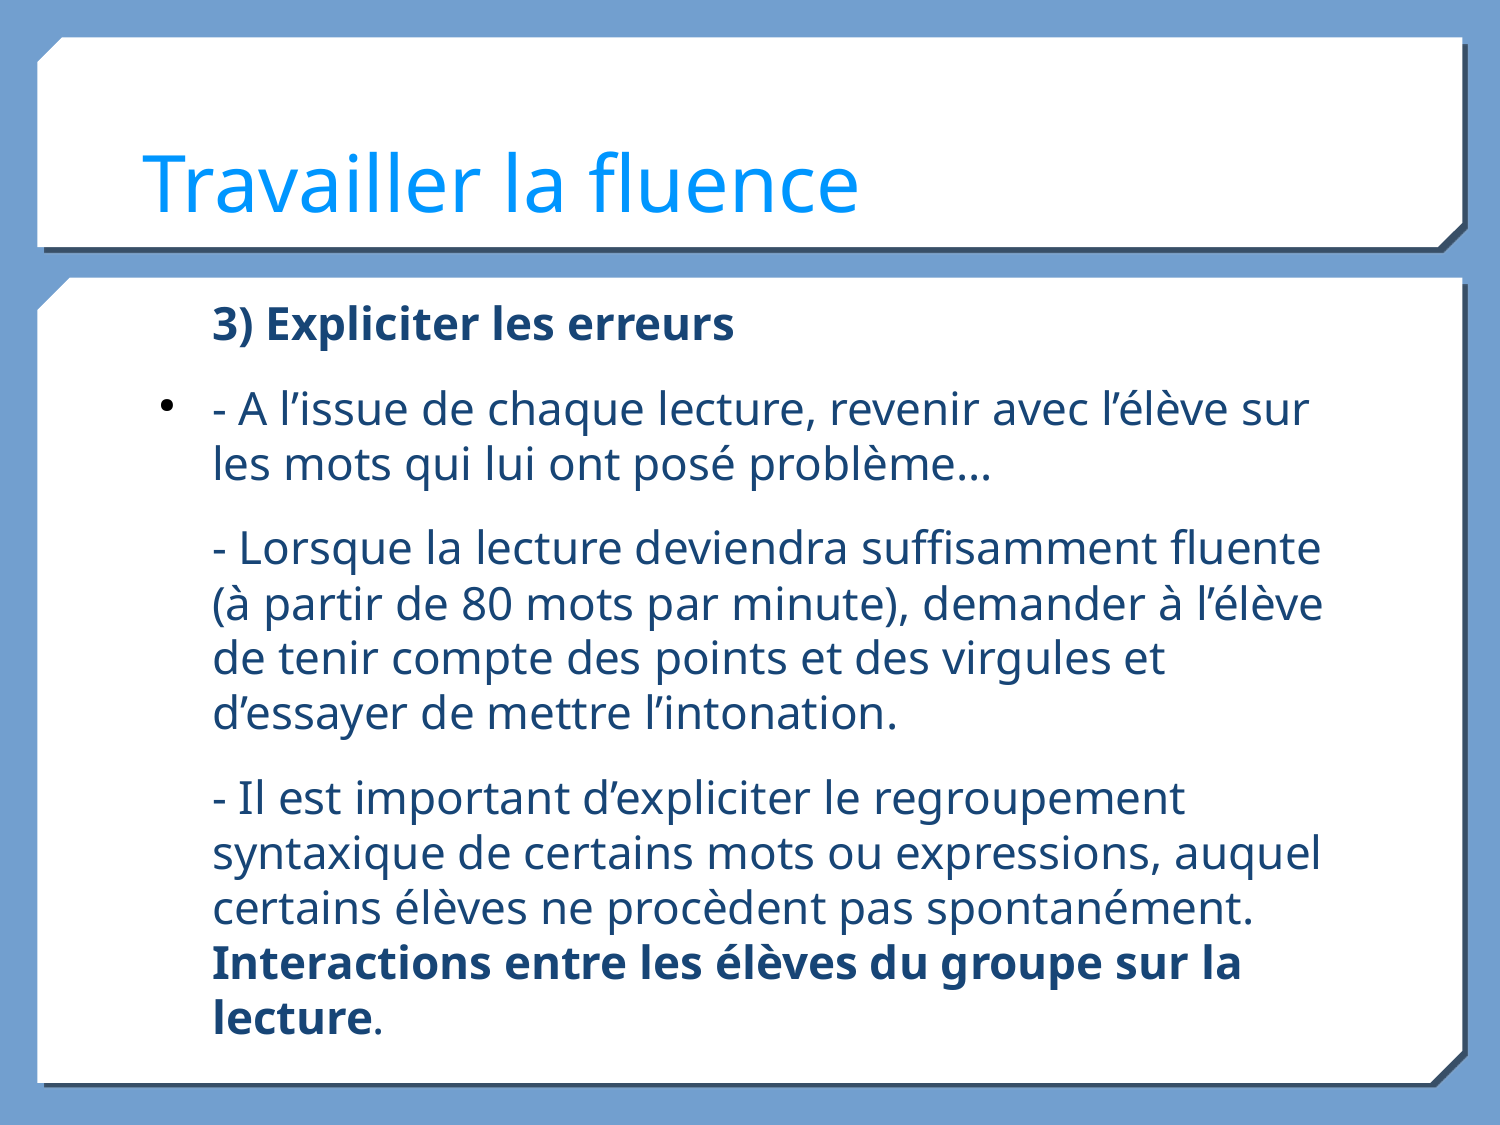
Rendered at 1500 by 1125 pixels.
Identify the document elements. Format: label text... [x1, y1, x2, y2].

list 3) Expliciter les erreurs - A l’issue de chaque lecture, revenir avec l’élève sur les mots qui lui ont posé problème… - Lorsque la lecture deviendra suffisamment fluente (à partir de 80 mots par minute), demander à l’élève de tenir compte des points et des virgules et d’essayer de mettre l’intonation. - Il est important d’expliciter le regroupement syntaxique de certains mots ou expressions, auquel certains élèves ne procèdent pas spontanément. Interactions entre les élèves du groupe sur la lecture. [126, 287, 1371, 945]
title Travailler la fluence [127, 48, 1372, 236]
